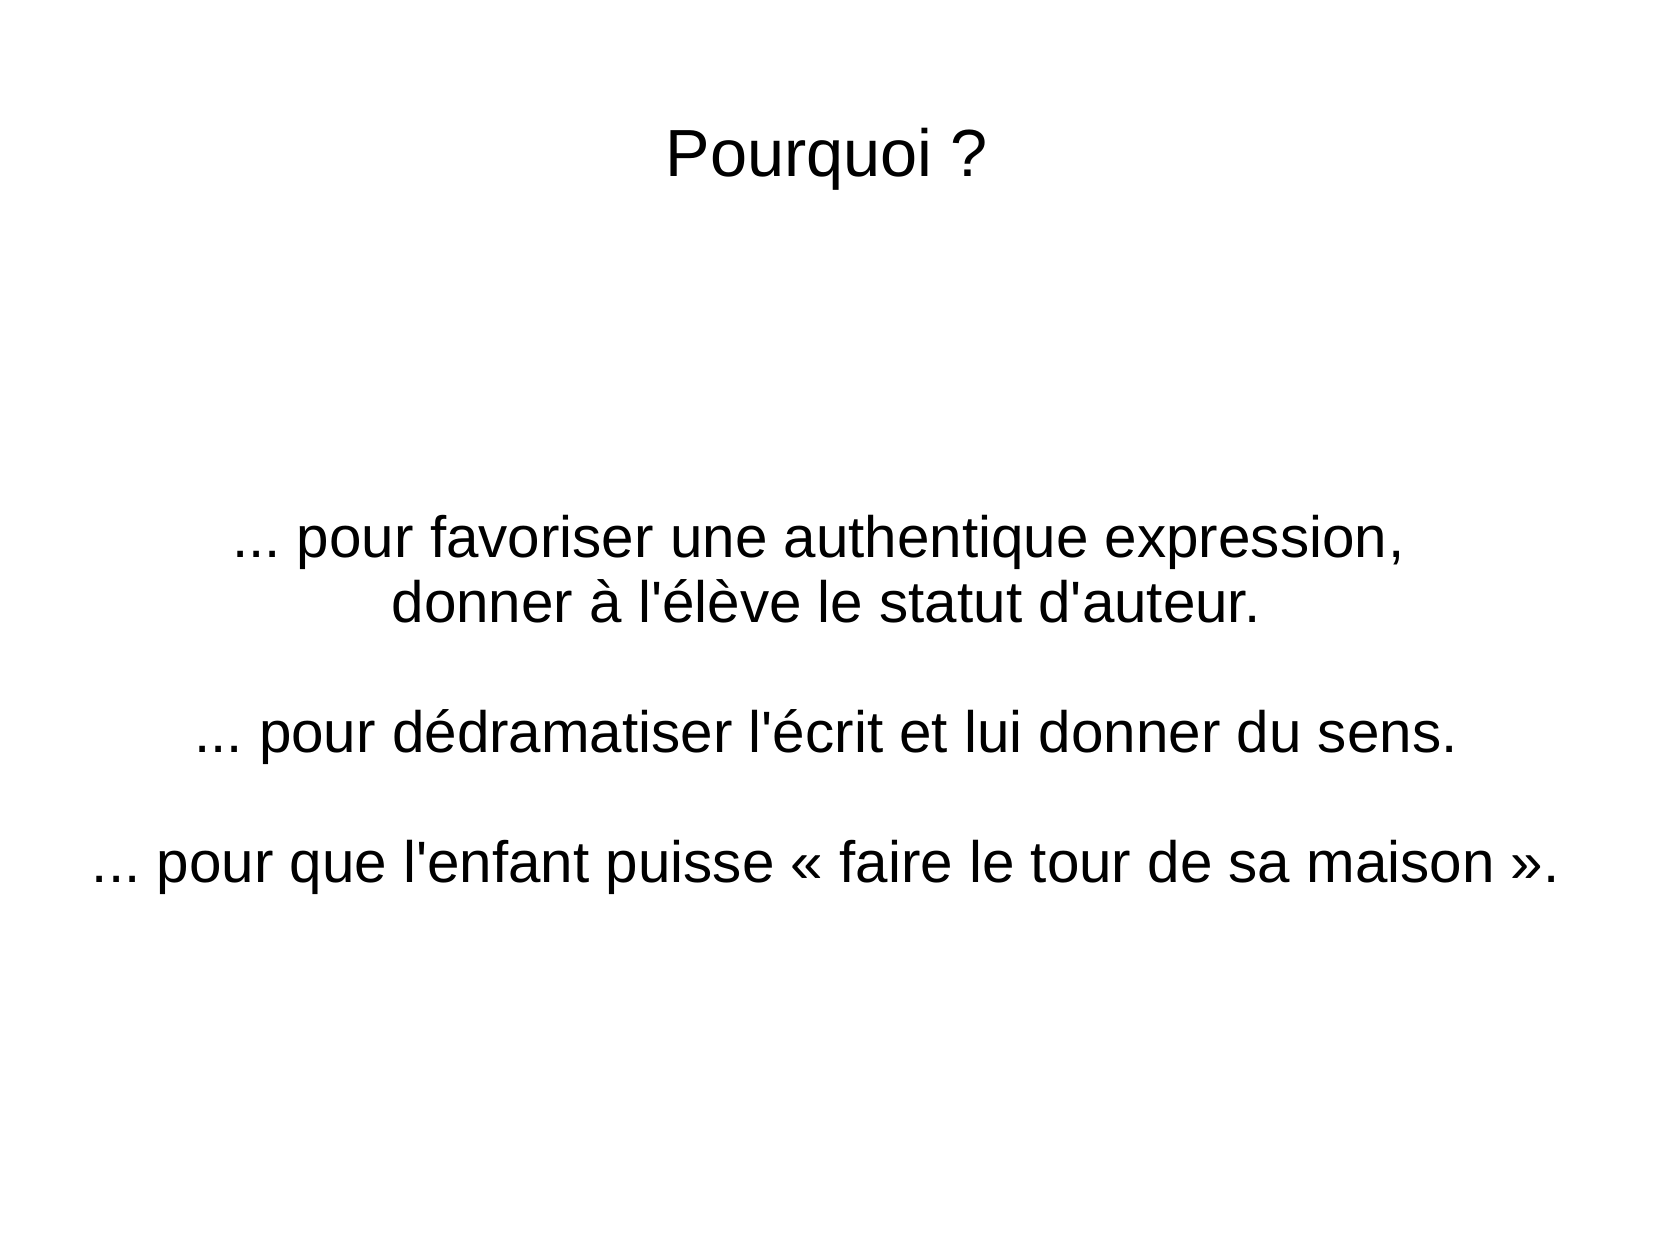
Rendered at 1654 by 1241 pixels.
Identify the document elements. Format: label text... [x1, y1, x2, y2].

subtitle ... pour favoriser une authentique expression, donner à l'élève le statut d'auteur. ... pour dédramatiser l'écrit et lui donner du sens. ... pour que l'enfant puisse « faire le tour de sa maison ». [82, 290, 1571, 1109]
title Pourquoi ? [82, 49, 1571, 257]
